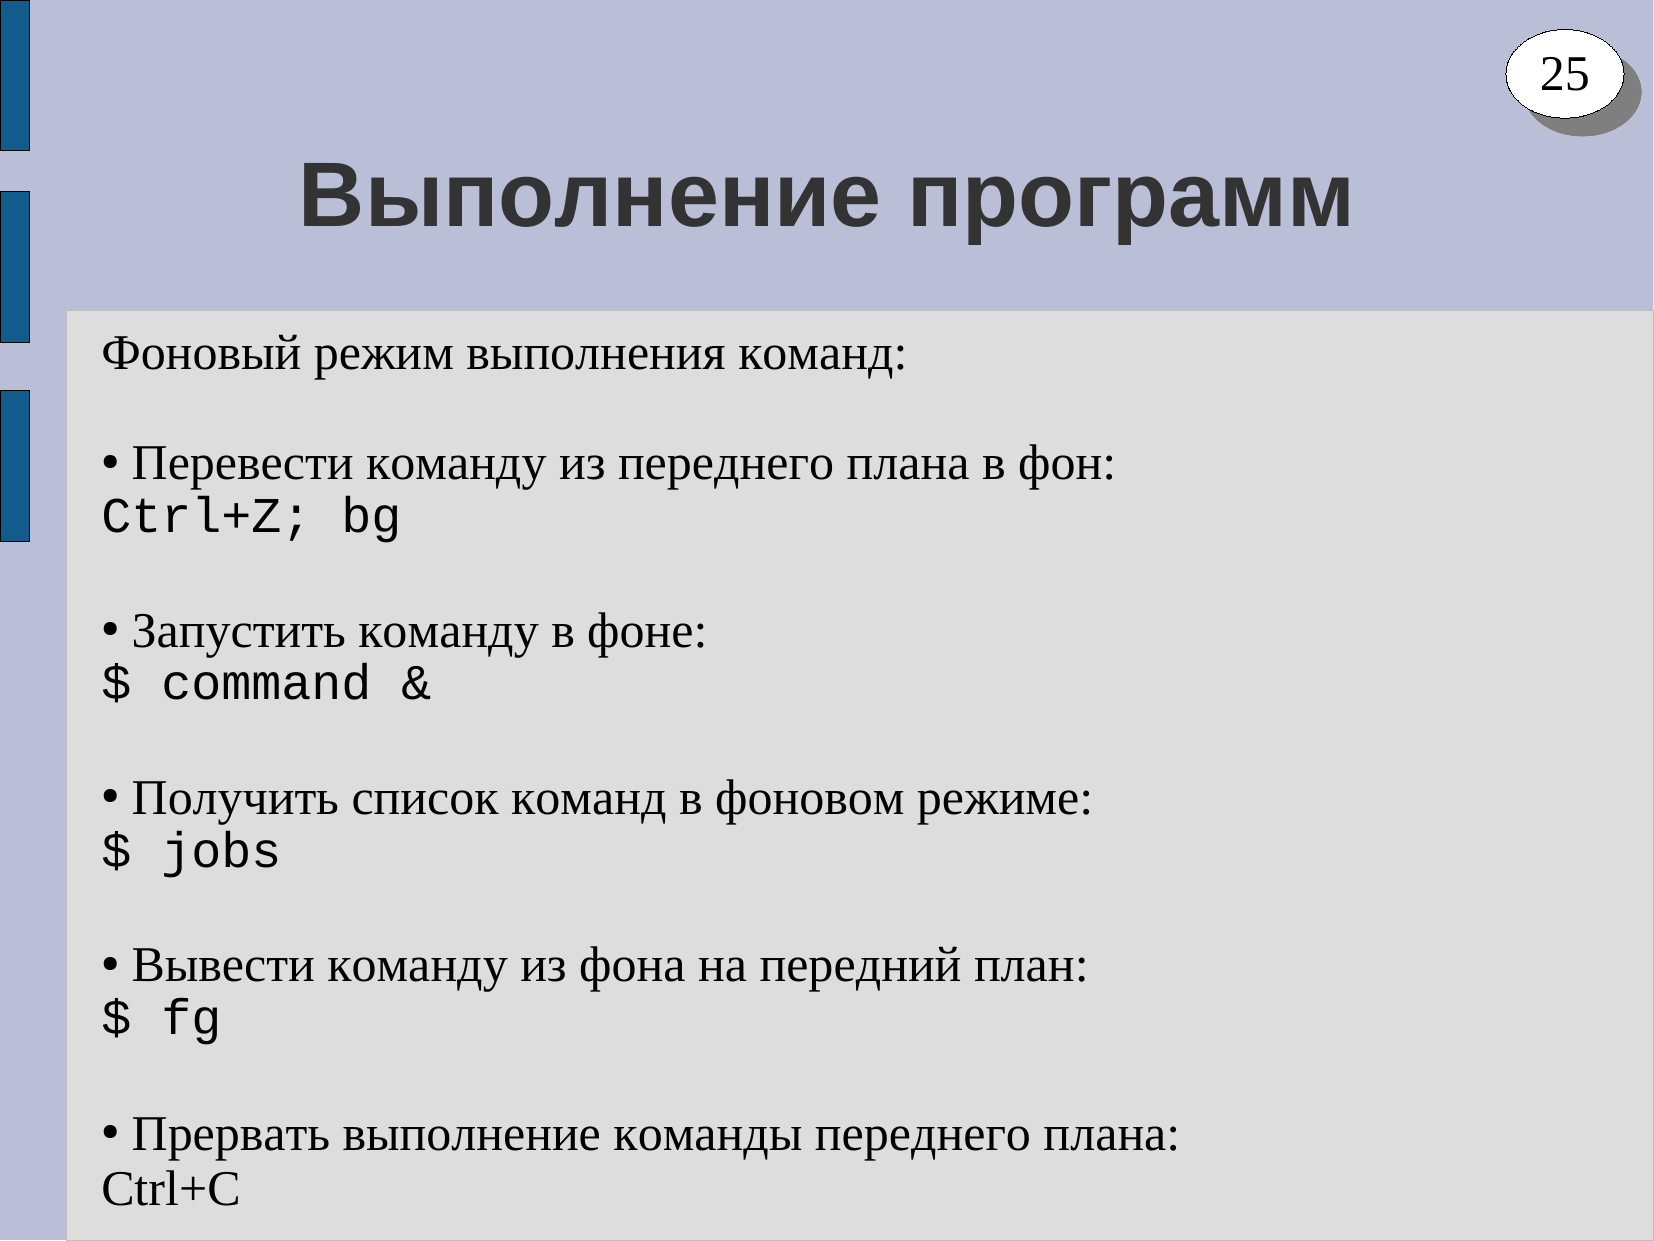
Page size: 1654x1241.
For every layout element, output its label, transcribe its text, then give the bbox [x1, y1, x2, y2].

title Выполнение программ [121, 91, 1534, 299]
text_box 25 [1505, 29, 1625, 119]
text_box Фоновый режим выполнения команд: Перевести команду из переднего плана в фон: Ctrl+Z; bg Запустить команду в фоне: $ command & Получить список команд в фоновом режиме: $ jobs Вывести команду из фона на передний план: $ fg Прервать выполнение команды переднего плана: Ctrl+C [101, 324, 1182, 1217]
